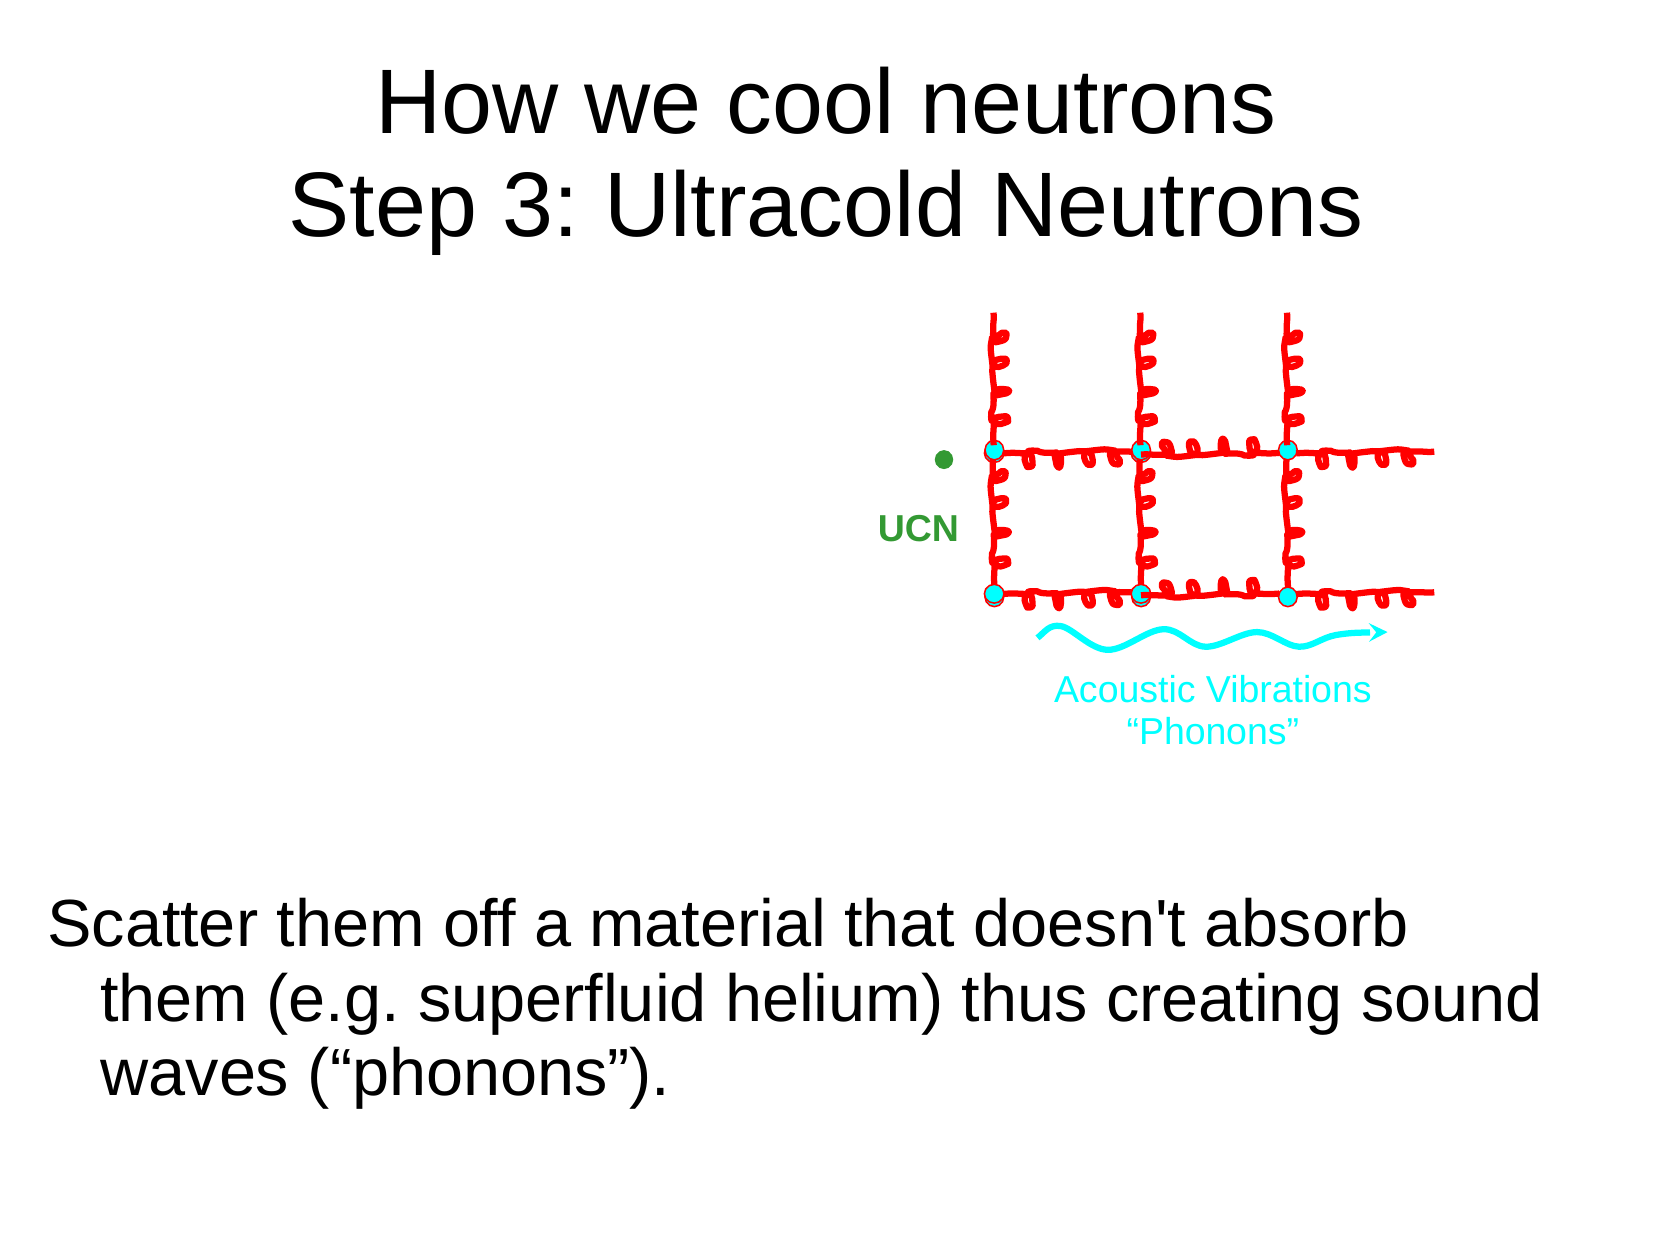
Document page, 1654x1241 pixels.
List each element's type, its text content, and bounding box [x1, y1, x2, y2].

text_box [984, 440, 1004, 463]
text_box [1131, 584, 1151, 607]
text_box Phonon [1291, 525, 1462, 583]
text_box [934, 450, 954, 470]
text_box [984, 584, 1004, 607]
text_box [1278, 441, 1298, 460]
list Scatter them off a material that doesn't absorb them (e.g. superfluid helium) thus creating sound waves (“phonons”). [29, 885, 1565, 1152]
title How we cool neutrons Step 3: Ultracold Neutrons [82, 39, 1571, 267]
text_box [1278, 587, 1297, 607]
text_box [1131, 441, 1151, 463]
text_box UCN [863, 500, 974, 558]
text_box Acoustic Vibrations “Phonons” [1039, 661, 1388, 770]
